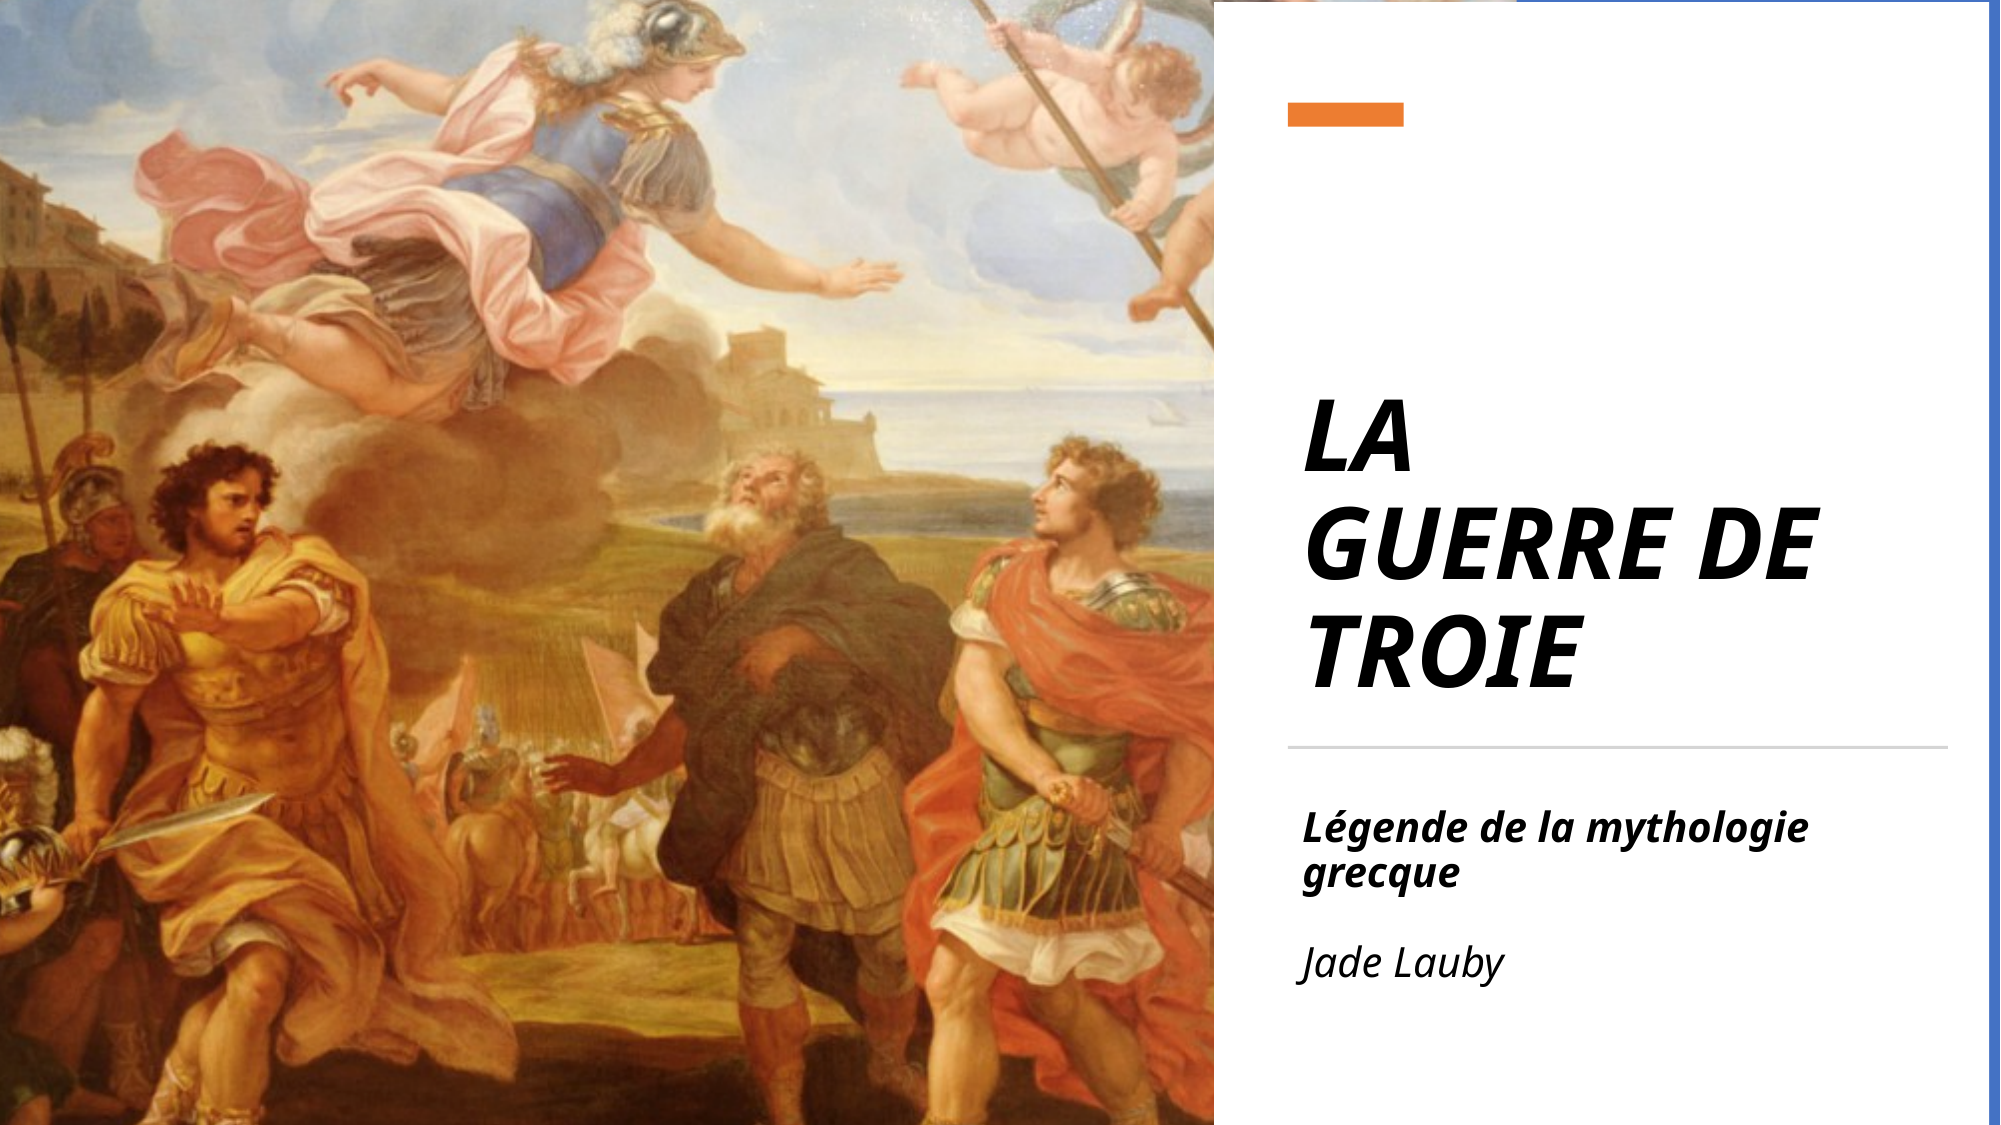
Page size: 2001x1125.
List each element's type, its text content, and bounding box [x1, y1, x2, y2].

subtitle Légende de la mythologie grecque Jade Lauby [1287, 799, 1948, 998]
text_box [1214, 0, 2000, 1125]
picture [0, 0, 1517, 1125]
title LA GUERRE DE TROIE [1287, 184, 1948, 717]
